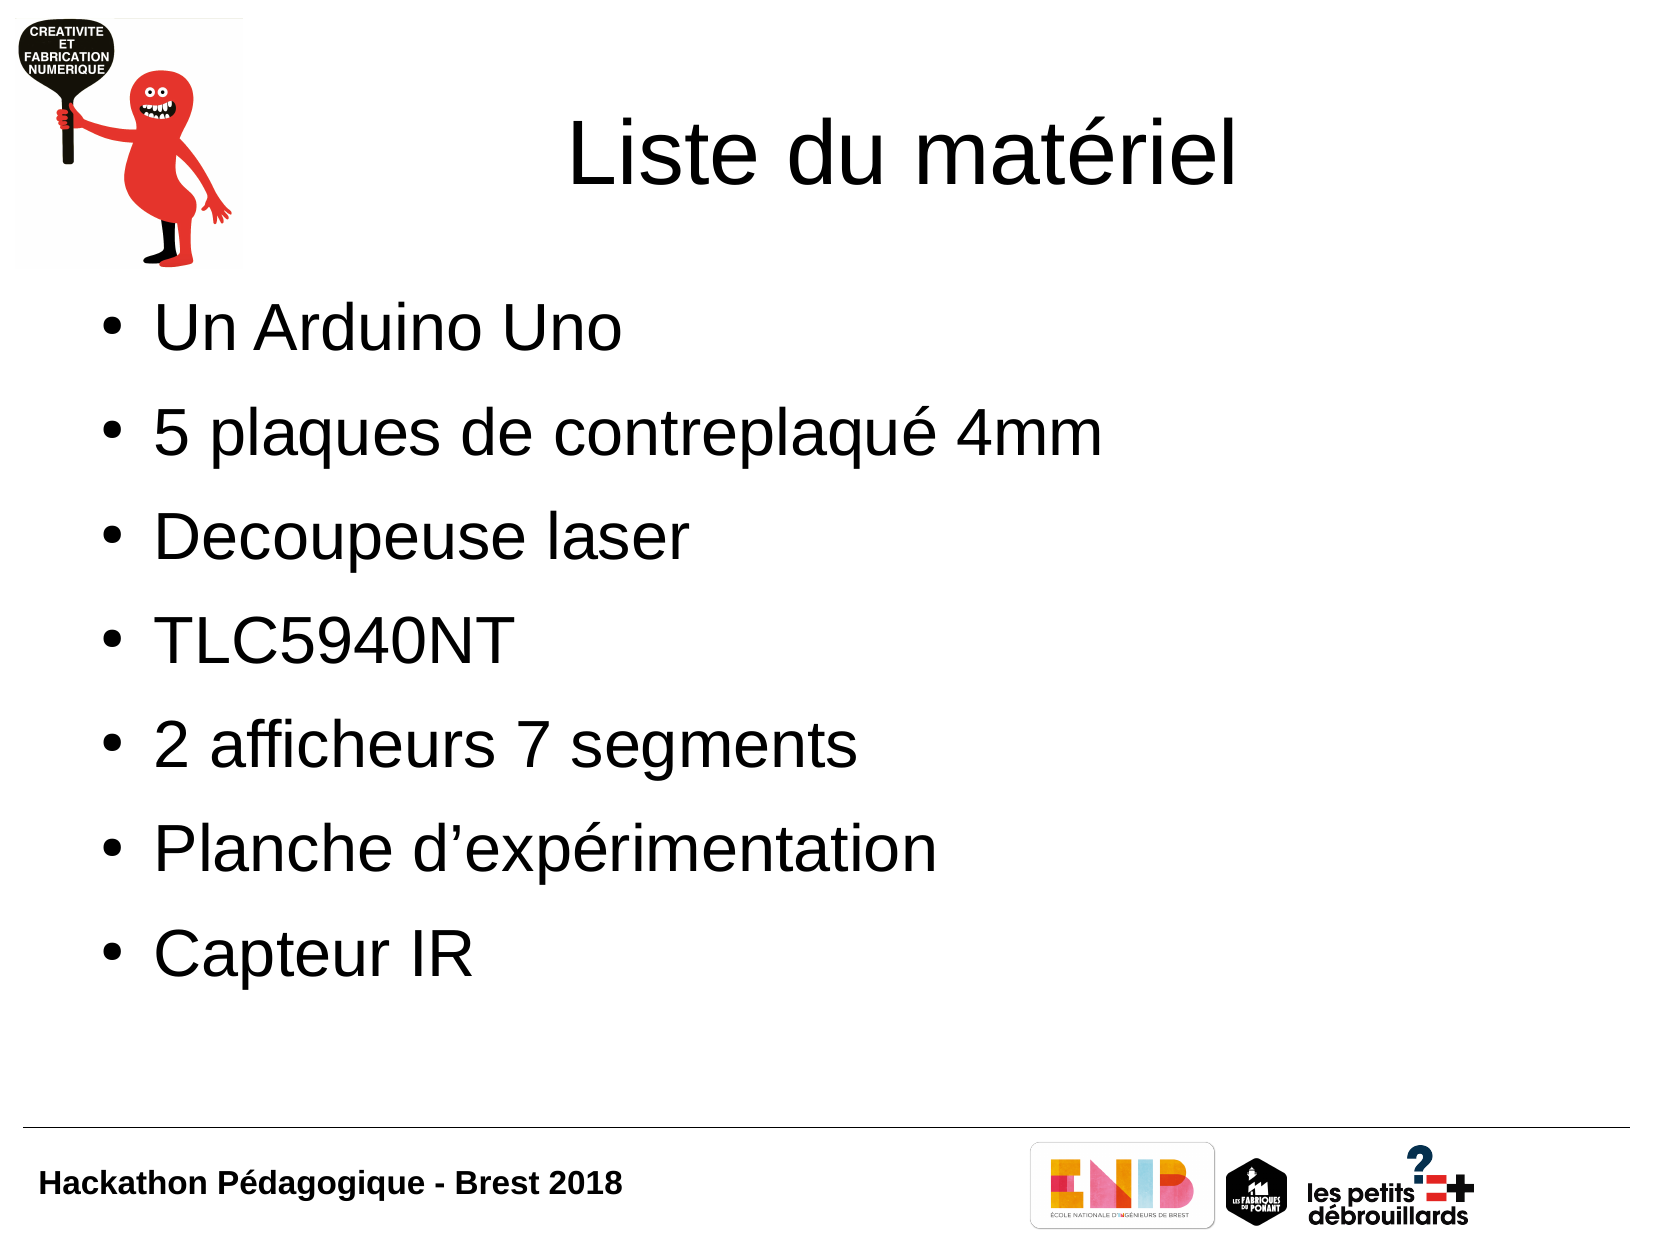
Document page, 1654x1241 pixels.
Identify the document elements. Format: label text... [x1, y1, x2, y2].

list Un Arduino Uno 5 plaques de contreplaqué 4mm Decoupeuse laser TLC5940NT 2 afficheurs 7 segments Planche d’expérimentation Capteur IR [82, 290, 1571, 1109]
title Liste du matériel [236, 49, 1571, 257]
picture [15, 18, 243, 269]
picture [1308, 1145, 1474, 1225]
picture [1015, 1127, 1287, 1241]
text_box Hackathon Pédagogique - Brest 2018 [23, 1157, 945, 1210]
